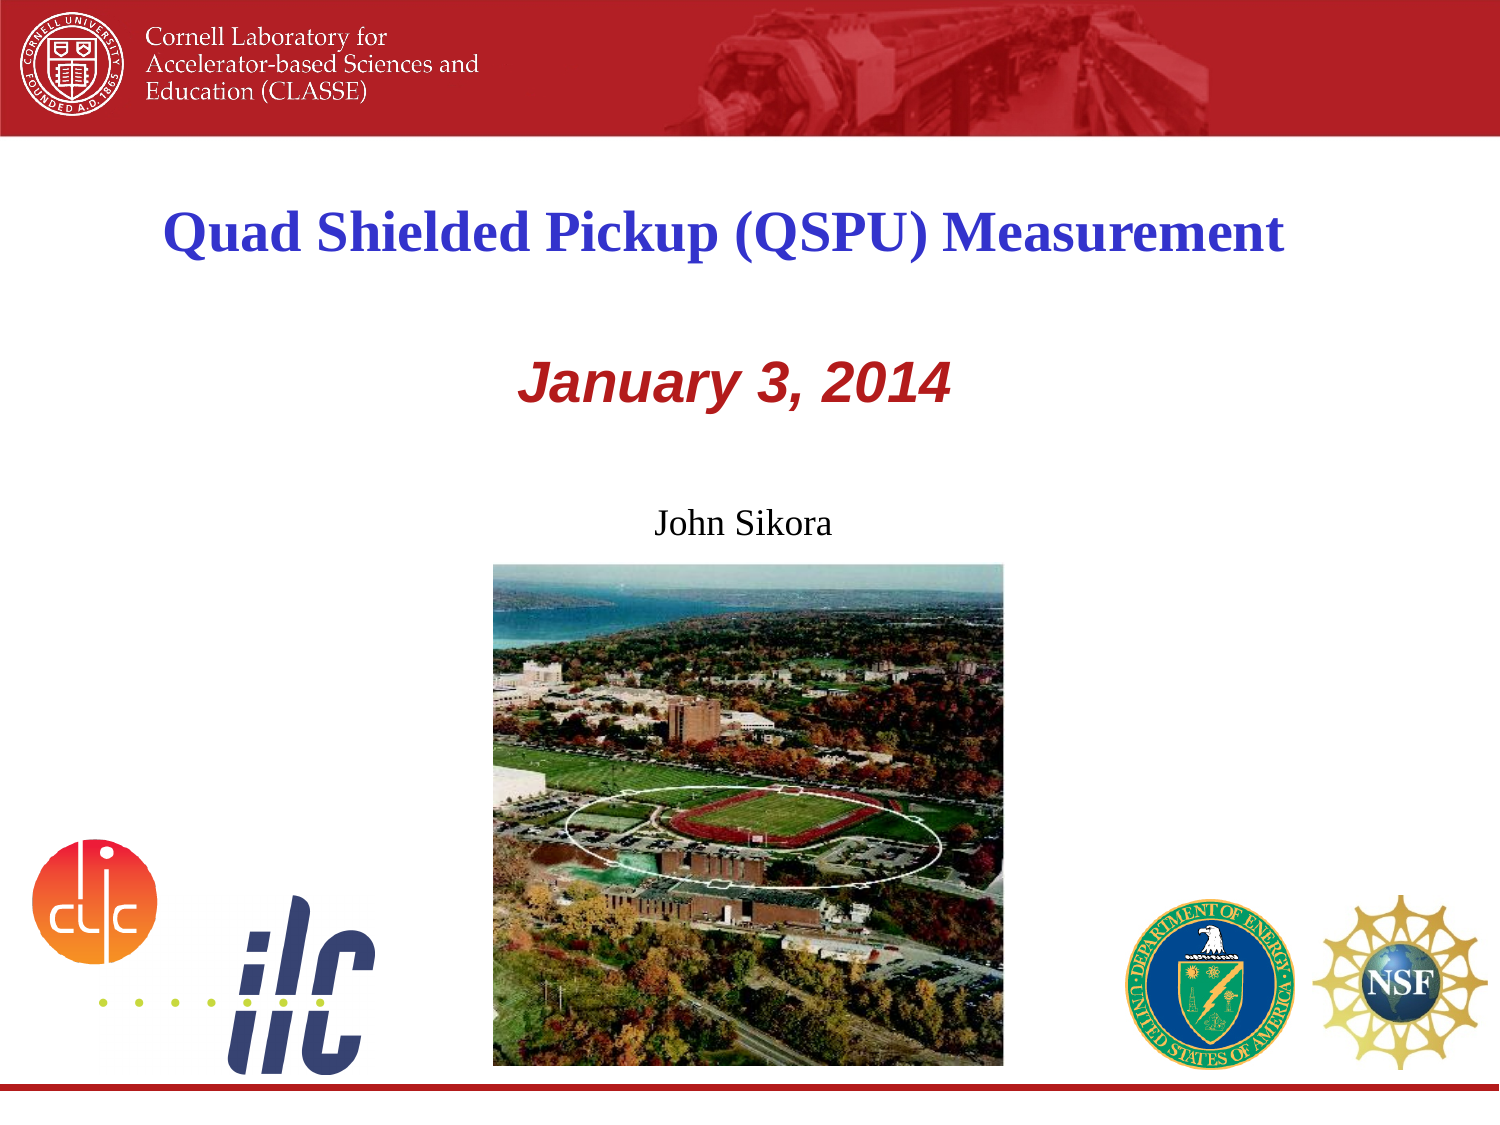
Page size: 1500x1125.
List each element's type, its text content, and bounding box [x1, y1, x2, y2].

text_box John Sikora [639, 495, 848, 552]
list January 3, 2014 [367, 345, 1103, 426]
picture [493, 562, 1005, 1066]
title Quad Shielded Pickup (QSPU) Measurement [22, 185, 1456, 313]
picture [0, 807, 375, 1075]
picture [0, 0, 1500, 158]
picture [1312, 895, 1488, 1070]
picture [1125, 899, 1295, 1070]
